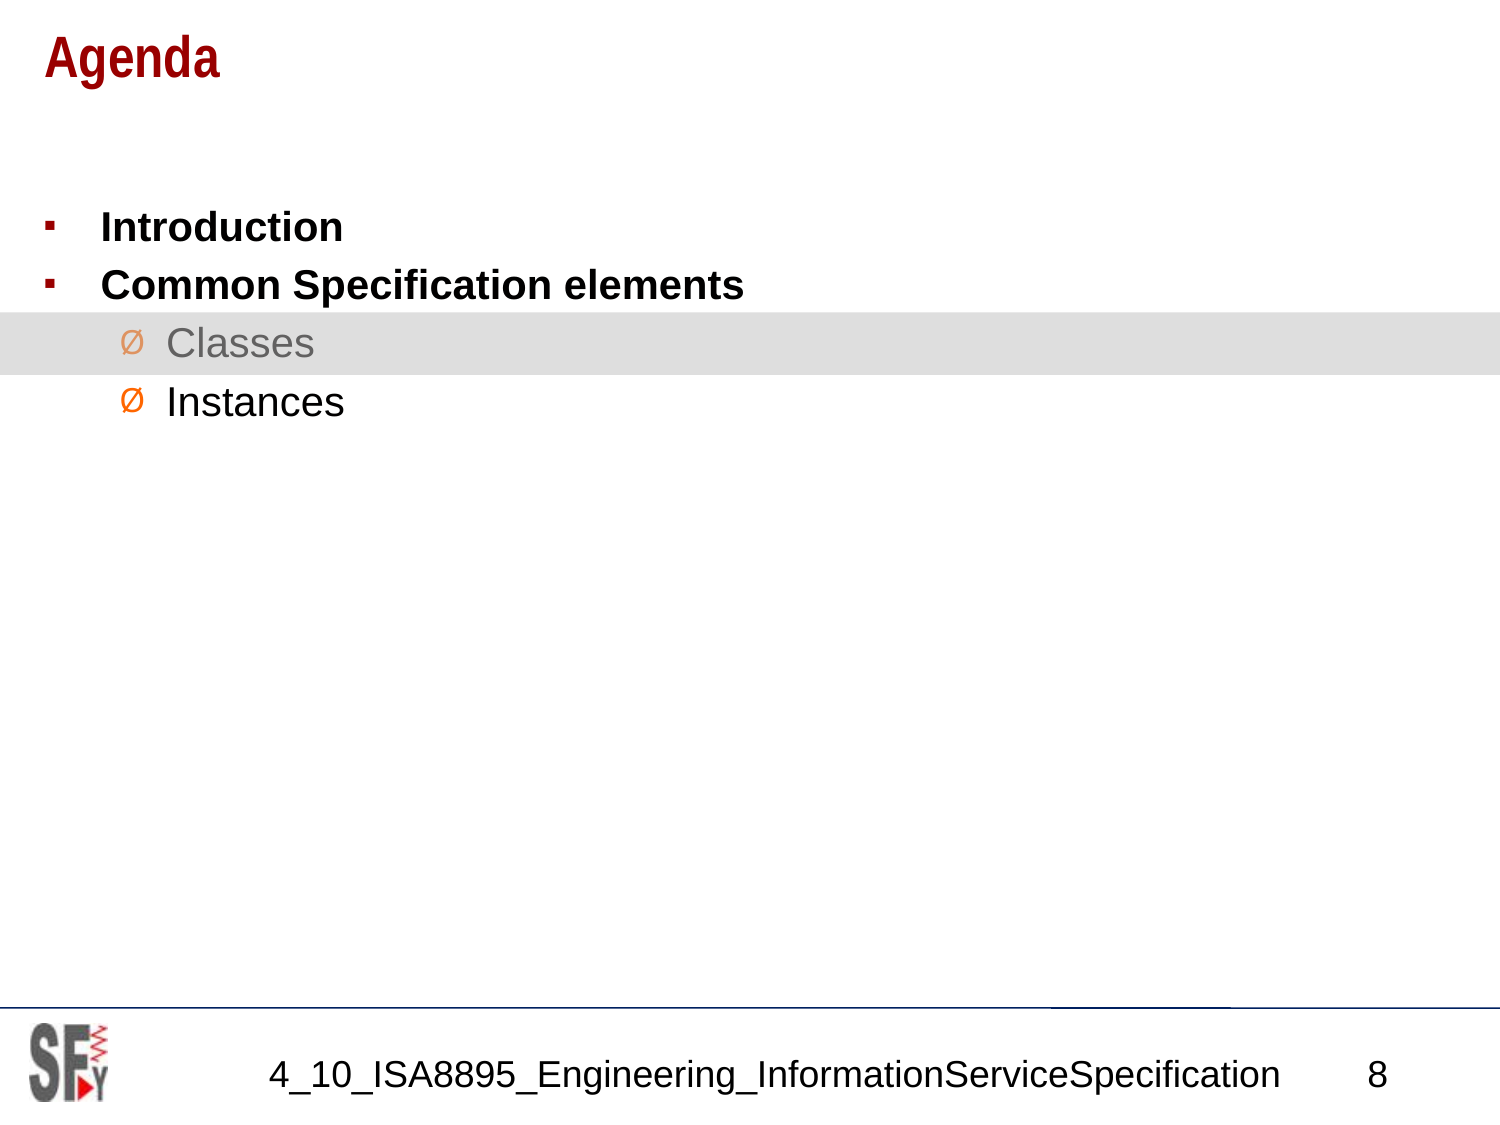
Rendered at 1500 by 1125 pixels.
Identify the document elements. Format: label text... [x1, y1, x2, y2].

slide_number <numéro> [1352, 1034, 1490, 1103]
list Introduction Common Specification elements Classes Instances [29, 184, 1471, 312]
footer 4_10_ISA8895_Engineering_InformationServiceSpecification [253, 1034, 1336, 1103]
title Agenda [29, 12, 1471, 138]
text_box [0, 312, 1500, 375]
list Introduction Common Specification elements Classes Instances [29, 375, 1471, 988]
picture [29, 1023, 108, 1102]
